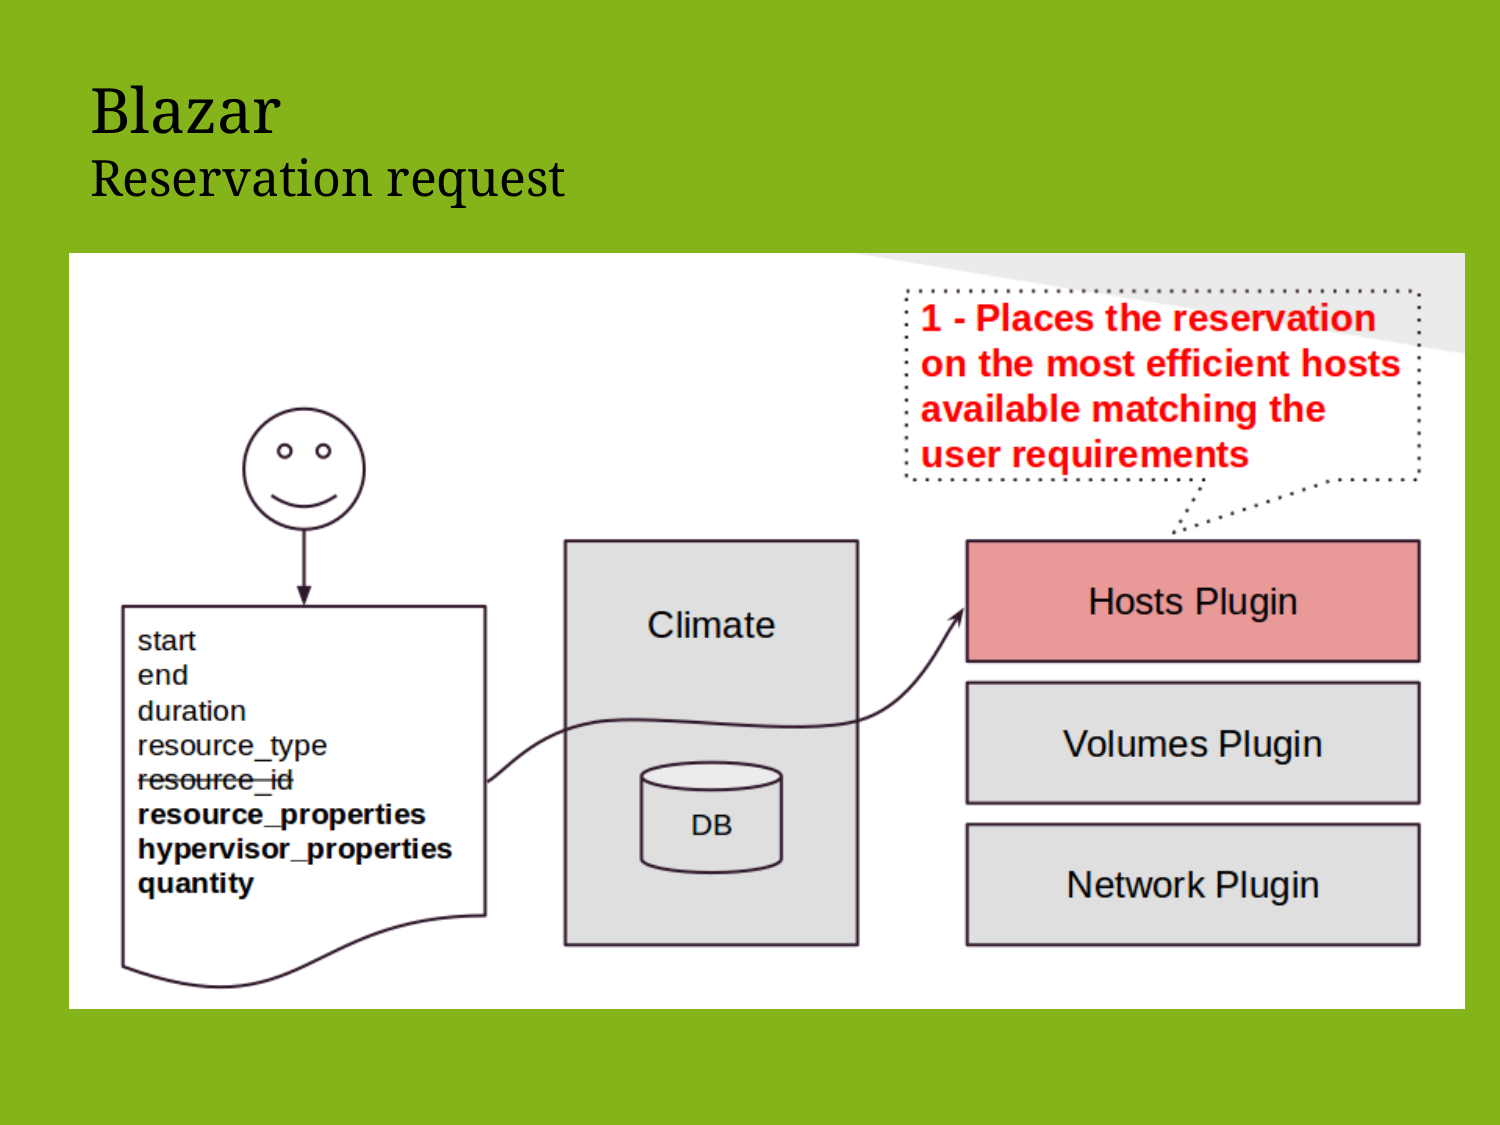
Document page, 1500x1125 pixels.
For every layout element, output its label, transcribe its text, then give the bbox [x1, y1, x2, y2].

picture [69, 253, 1465, 1009]
title Blazar Reservation request [75, 45, 1426, 233]
